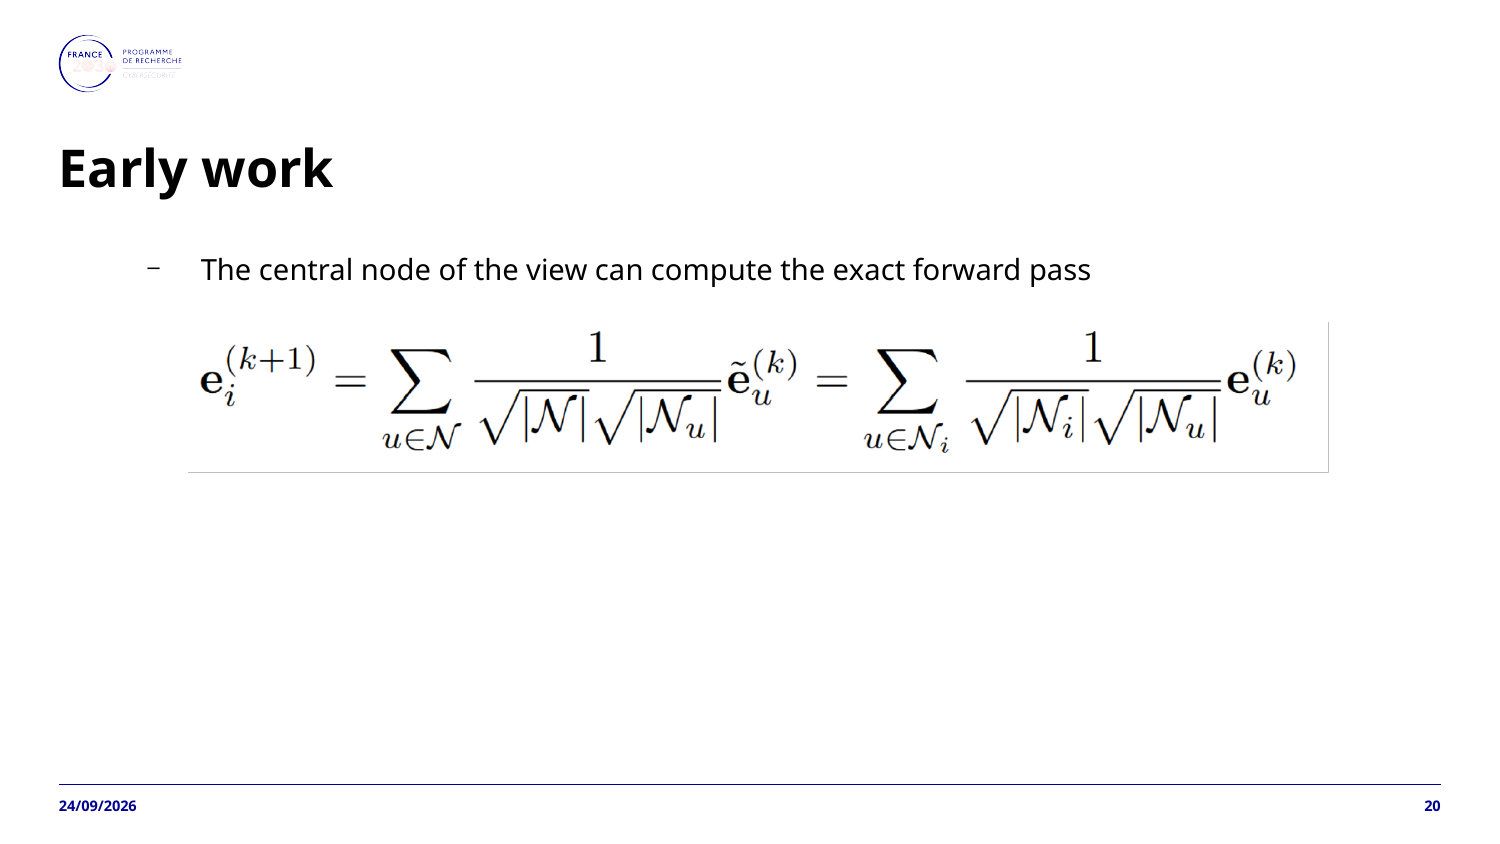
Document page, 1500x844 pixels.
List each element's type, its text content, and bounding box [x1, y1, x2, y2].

slide_number 23 [1364, 784, 1441, 830]
picture [188, 322, 1329, 473]
list The central node of the view can compute the exact forward pass [59, 118, 1442, 296]
slide_number 26/01/2024 [59, 784, 260, 830]
picture [46, 22, 194, 105]
title Early work [59, 142, 1441, 232]
